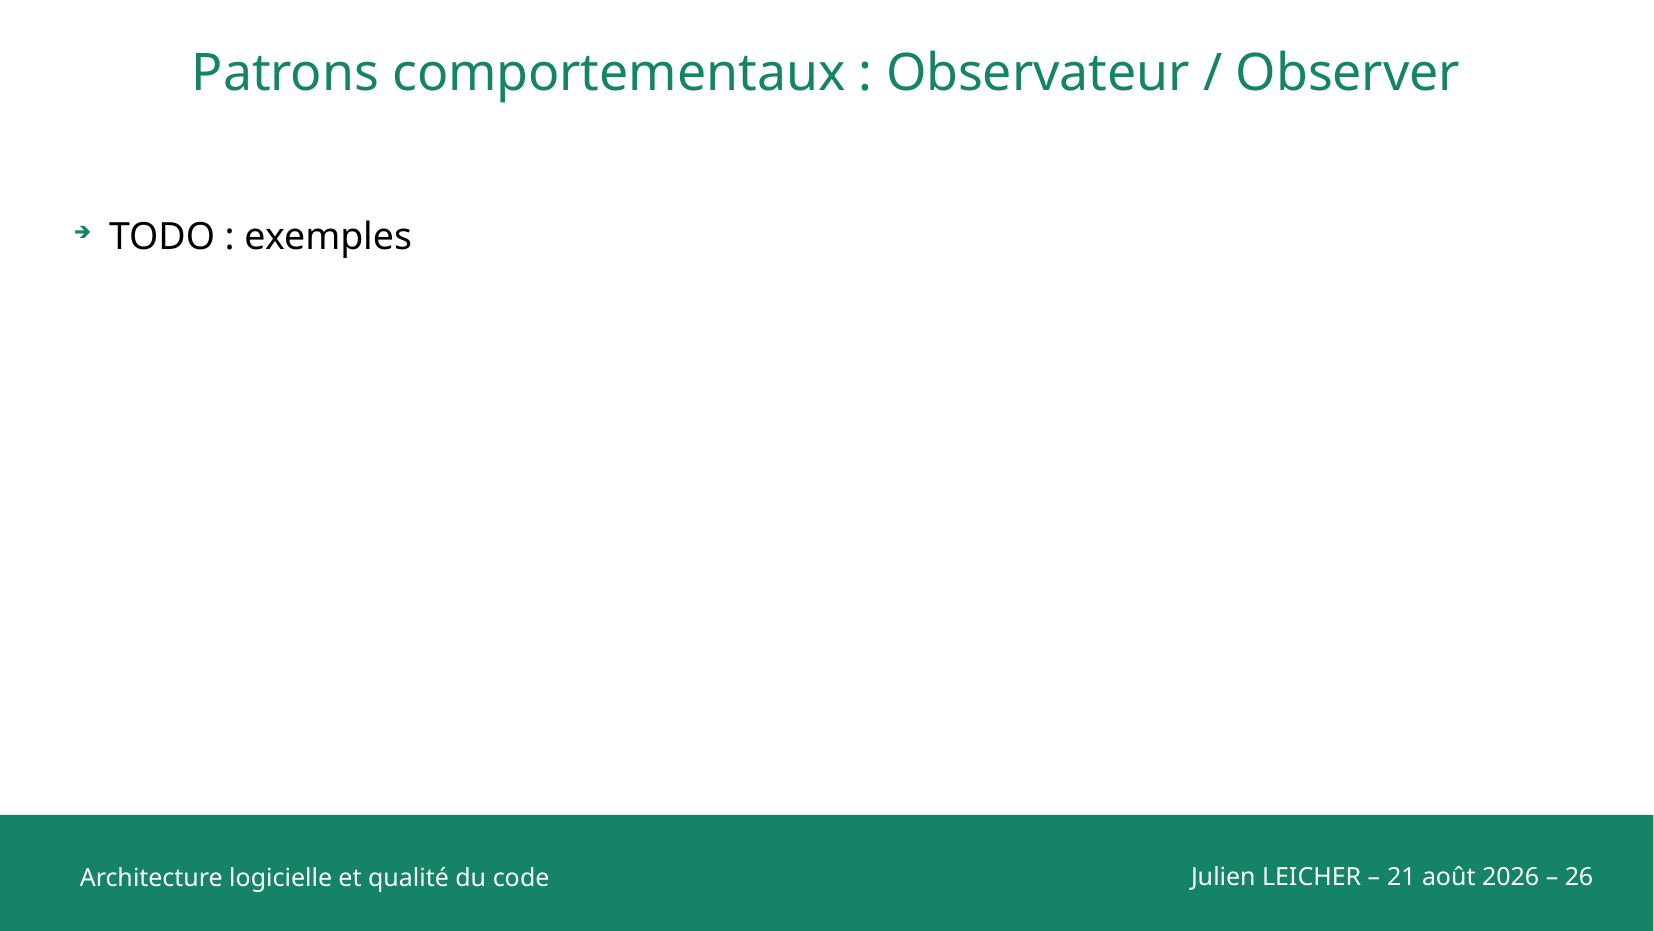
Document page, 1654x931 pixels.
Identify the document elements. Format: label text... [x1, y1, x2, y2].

text_box Patrons comportementaux : Observateur / Observer [0, 27, 1654, 113]
text_box Architecture logicielle et qualité du code [64, 852, 798, 898]
text_box TODO : exemples [59, 194, 1595, 678]
text_box Julien LEICHER – 1 mars 2022 – 27 [0, 814, 1654, 931]
